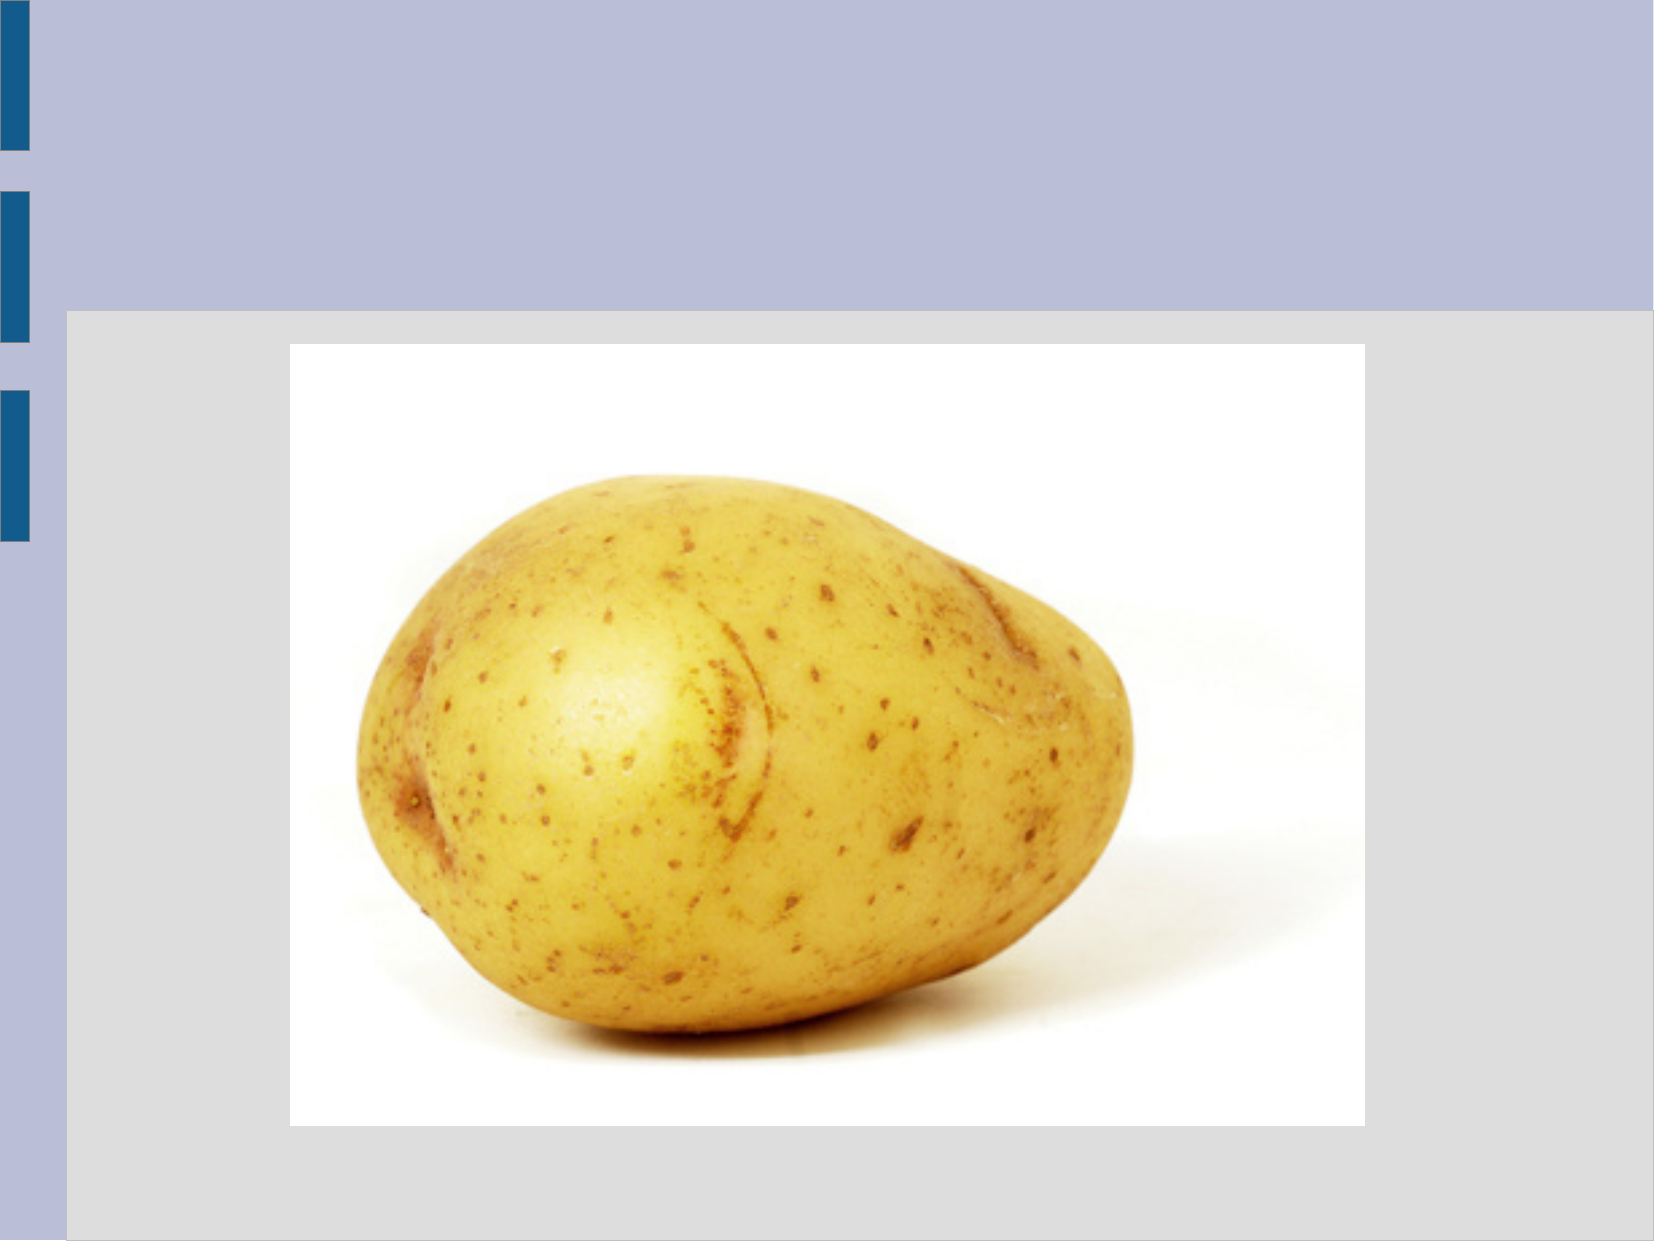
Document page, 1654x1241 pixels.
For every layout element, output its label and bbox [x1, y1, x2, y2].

picture [290, 344, 1365, 1126]
